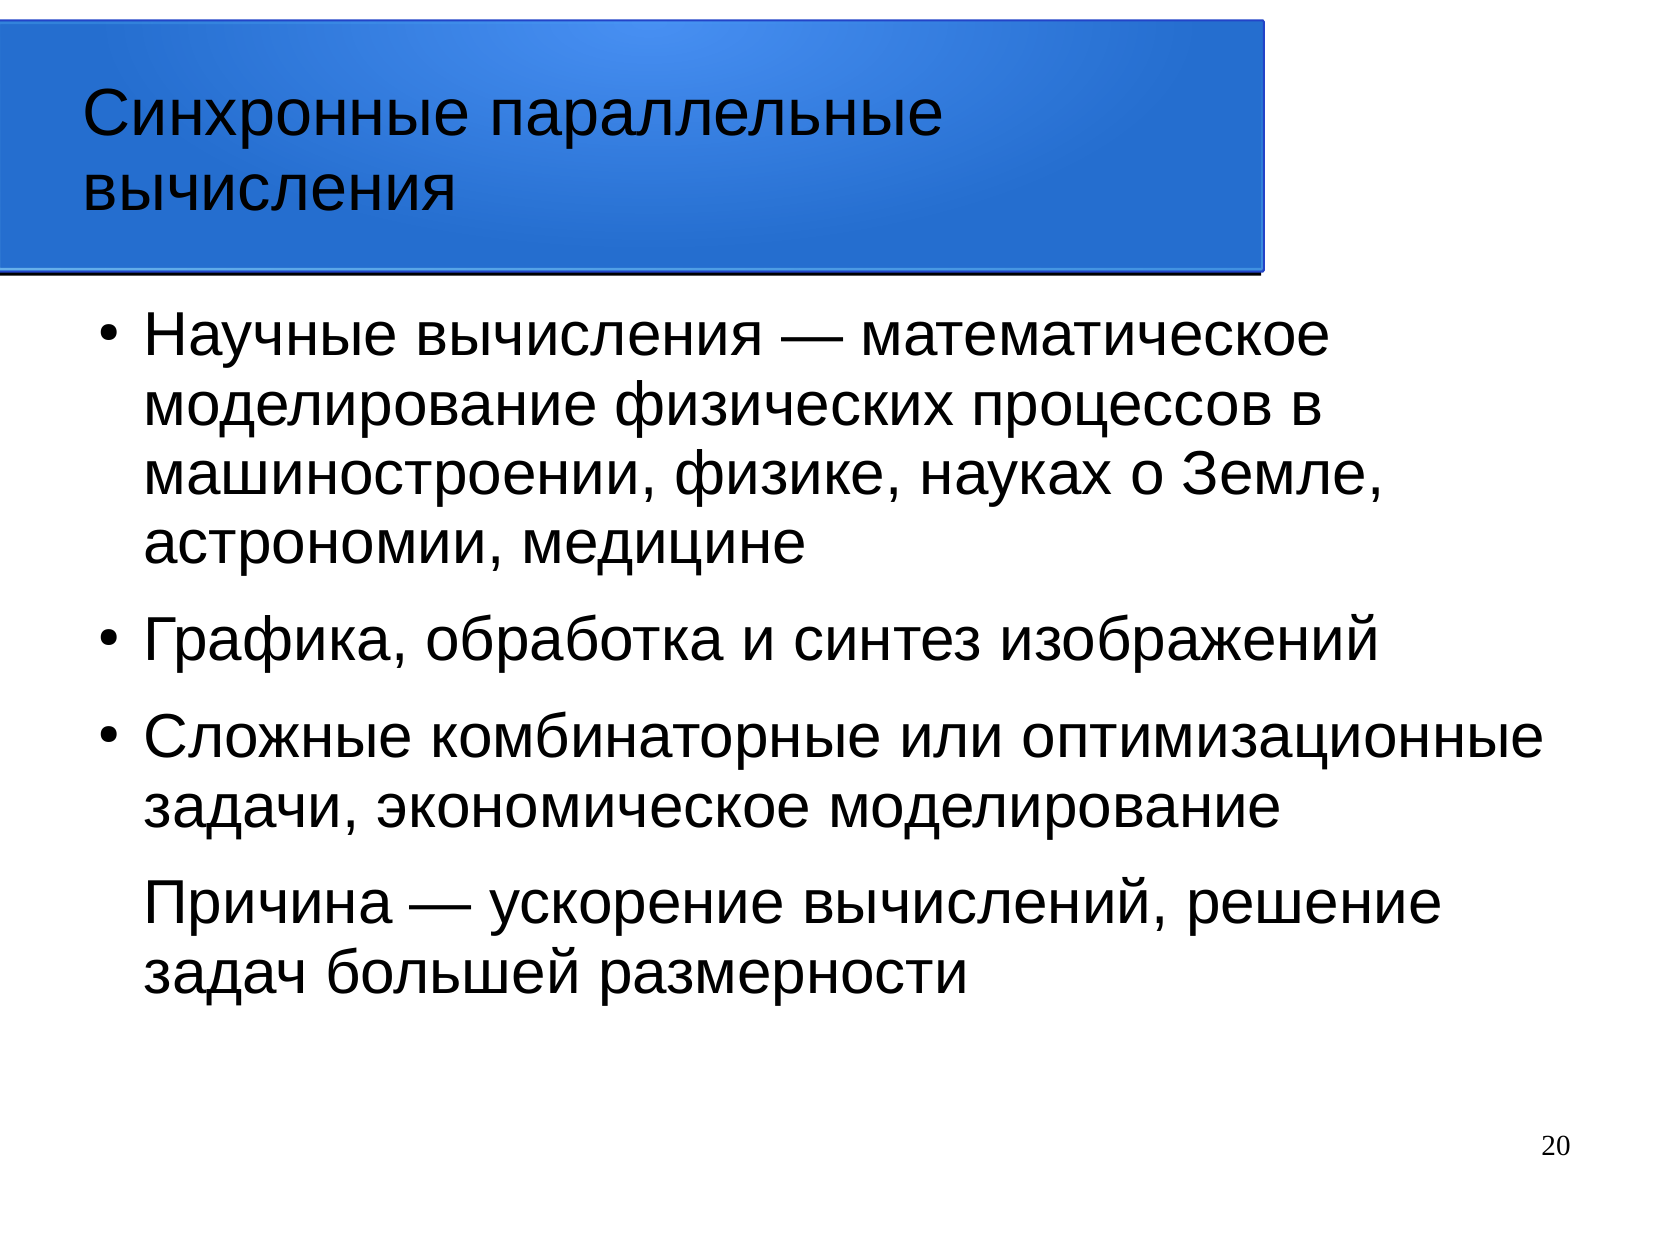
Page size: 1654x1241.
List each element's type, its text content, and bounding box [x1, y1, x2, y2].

list Научные вычисления — математическое моделирование физических процессов в машиностроении, физике, науках о Земле, астрономии, медицине Графика, обработка и синтез изображений Сложные комбинаторные или оптимизационные задачи, экономическое моделирование Причина — ускорение вычислений, решение задач большей размерности [82, 299, 1571, 1019]
title Синхронные параллельные вычисления [82, 47, 1235, 252]
